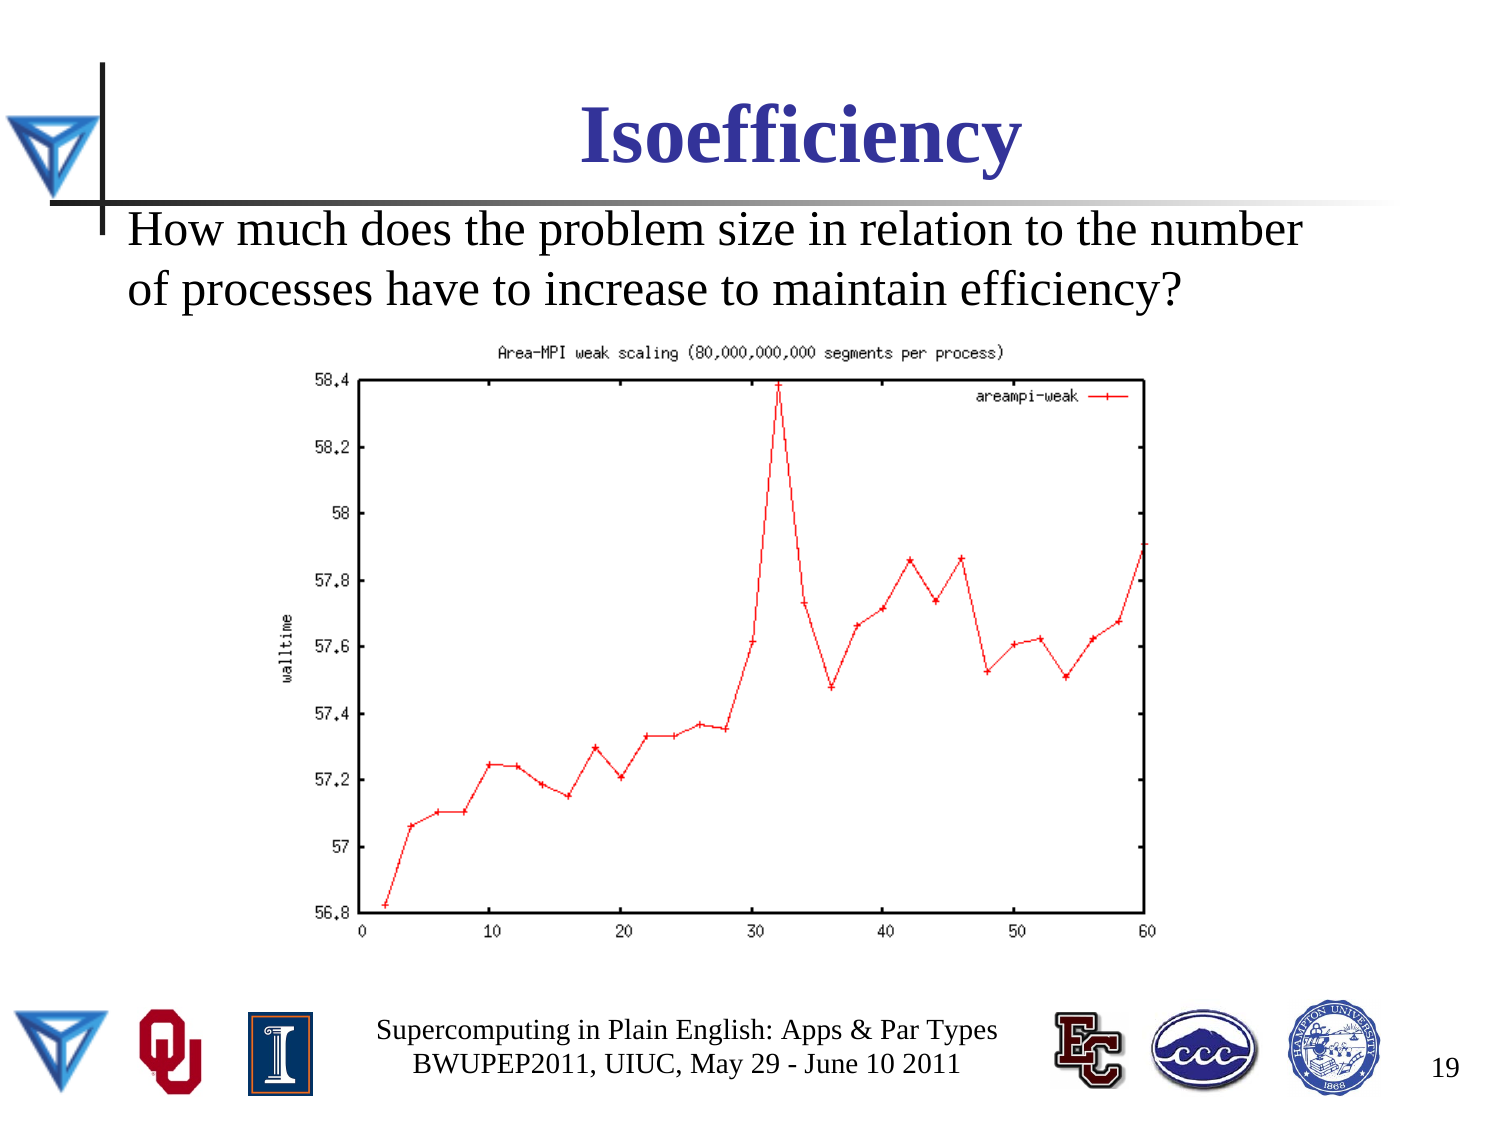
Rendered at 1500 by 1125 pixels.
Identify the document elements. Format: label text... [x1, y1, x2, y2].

text_box How much does the problem size in relation to the number of processes have to increase to maintain efficiency? [112, 187, 1351, 323]
picture [8, 1007, 113, 1097]
picture [137, 1007, 203, 1097]
picture [0, 112, 99, 203]
title Isoefficiency [162, 71, 1441, 187]
picture [266, 333, 1167, 949]
text_box <number> [1400, 1024, 1476, 1091]
text_box Supercomputing in Plain English: Apps & Par Types BWUPEP2011, UIUC, May 29 - June 10 2011 [324, 1012, 1051, 1088]
picture [1050, 1012, 1129, 1089]
picture [1142, 999, 1263, 1097]
picture [248, 1012, 313, 1096]
picture [1287, 999, 1381, 1097]
